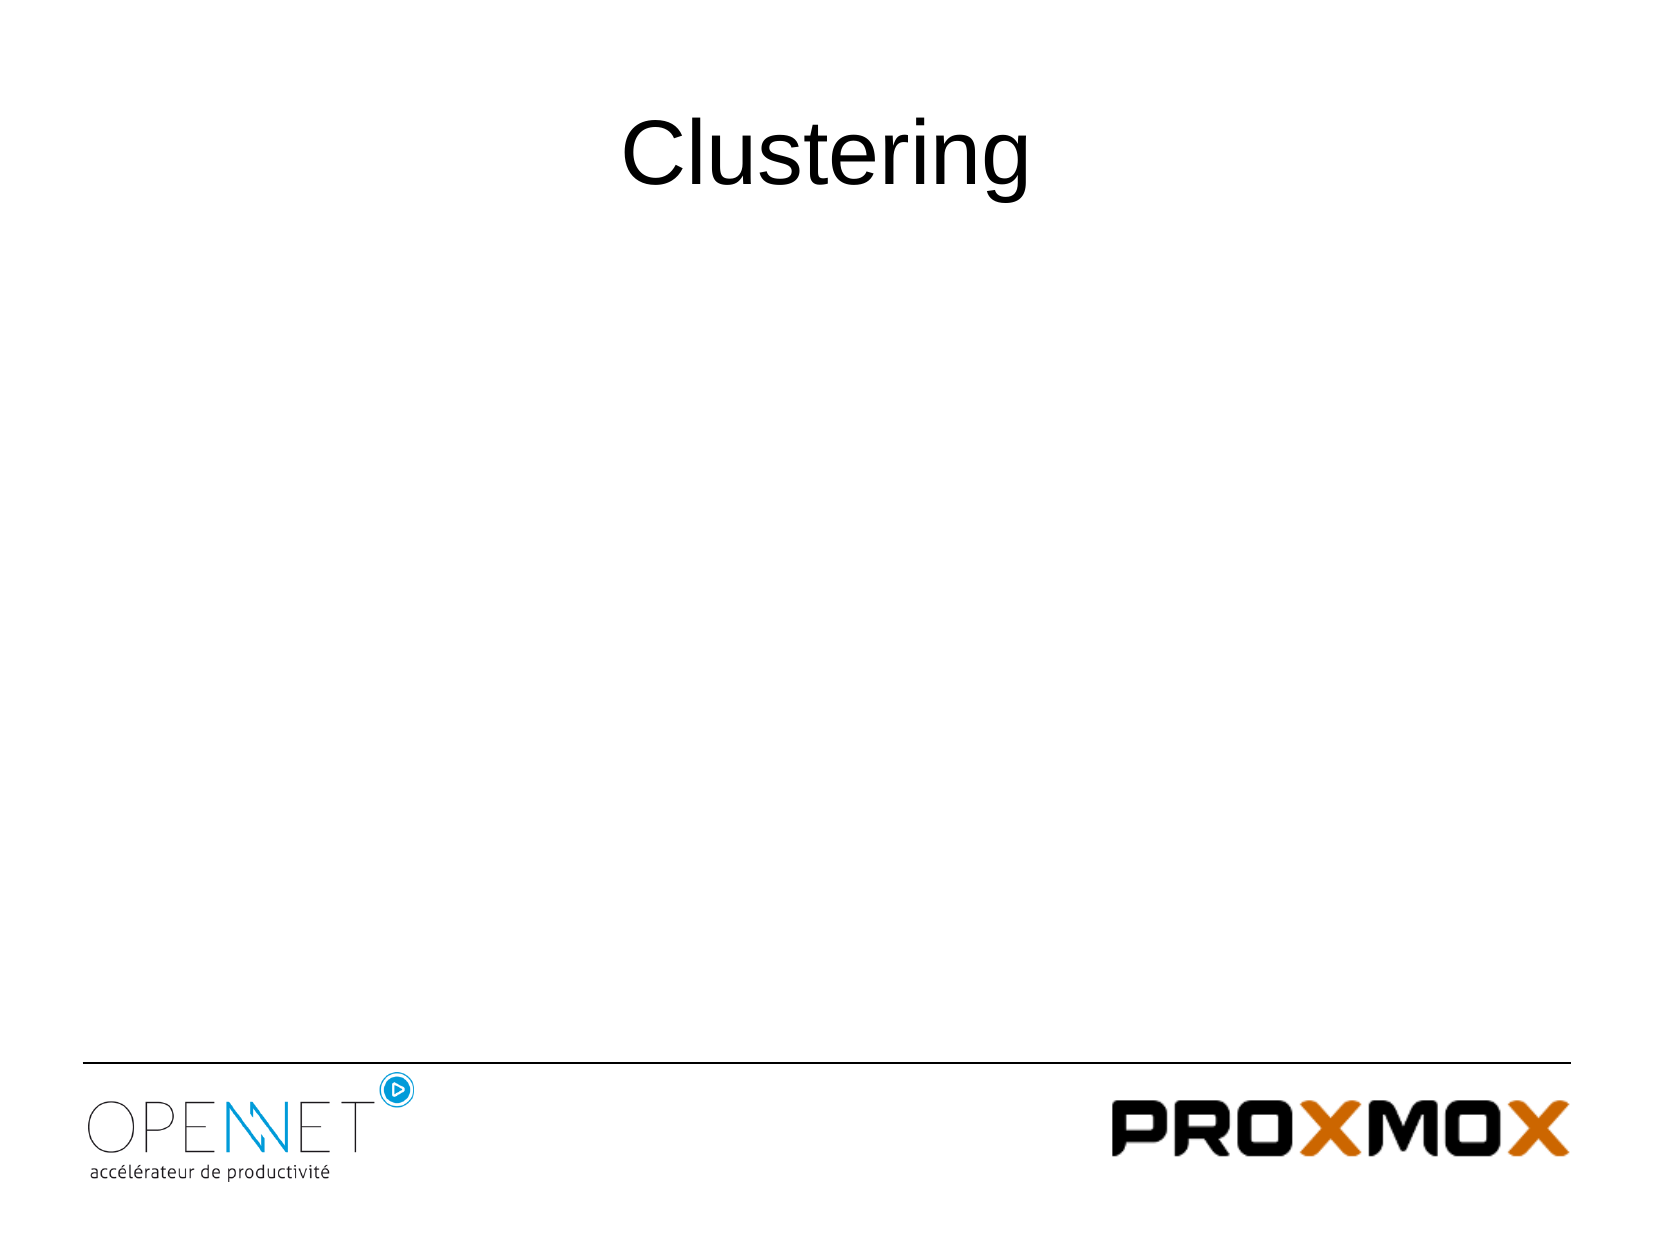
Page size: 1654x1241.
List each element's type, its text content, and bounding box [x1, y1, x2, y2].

picture [1111, 1099, 1571, 1158]
title Clustering [82, 49, 1571, 257]
picture [88, 1072, 414, 1182]
